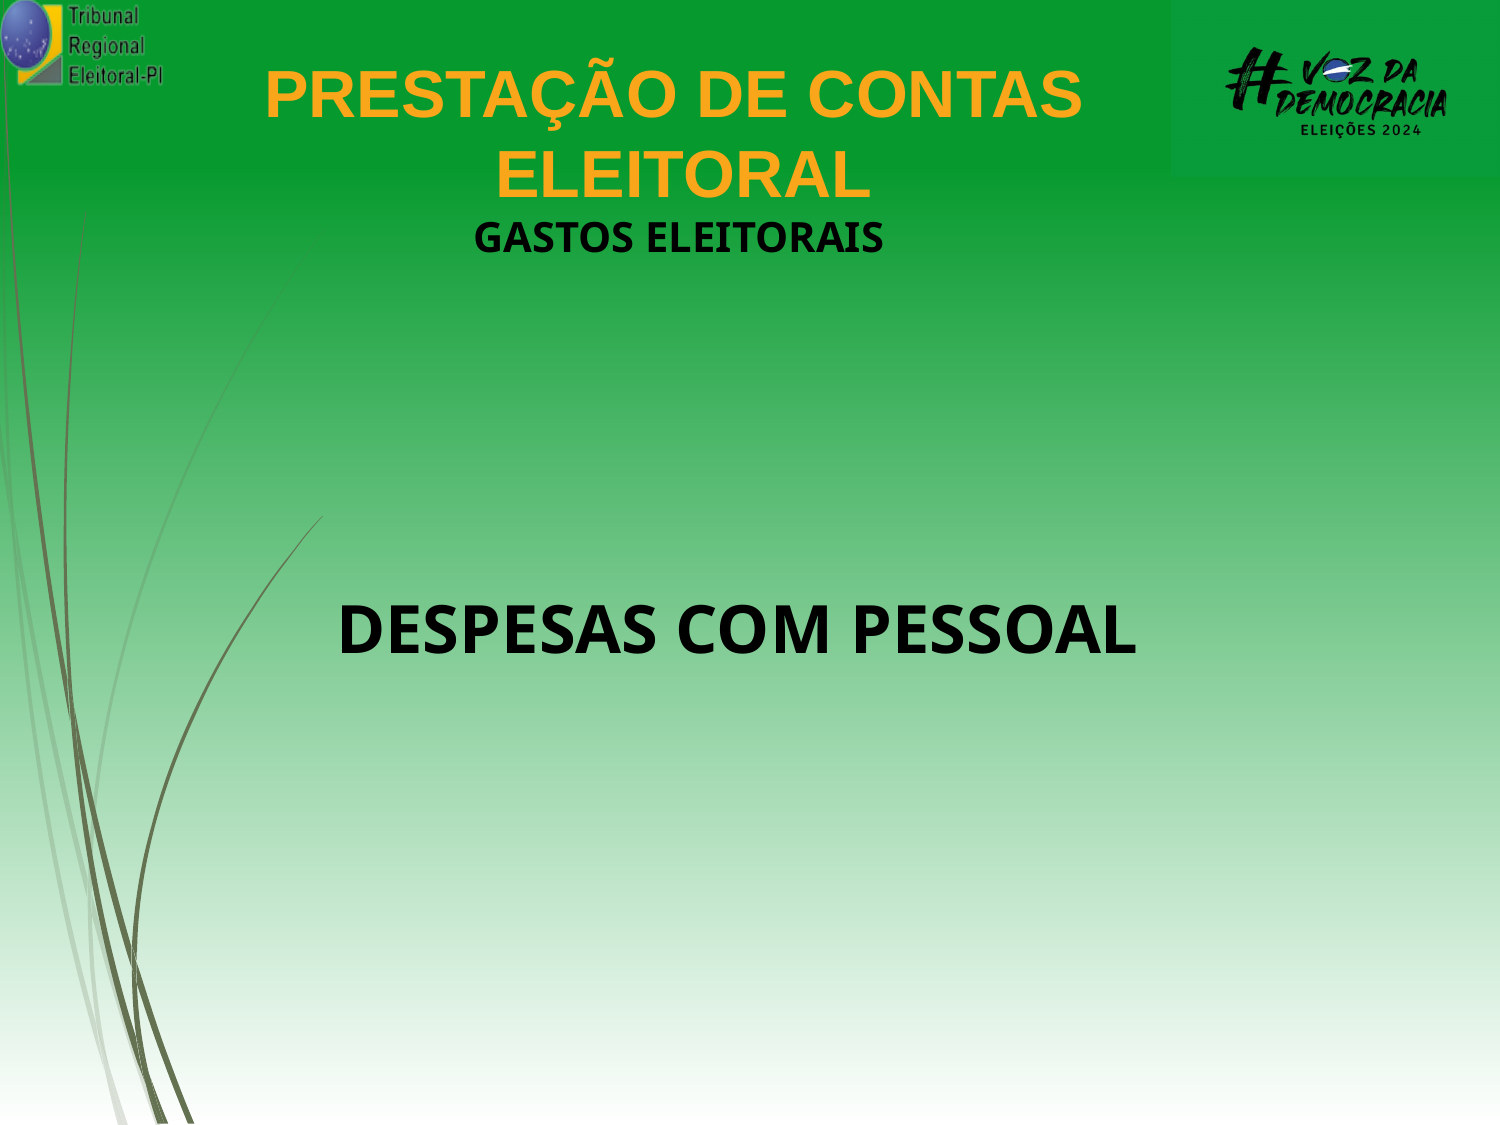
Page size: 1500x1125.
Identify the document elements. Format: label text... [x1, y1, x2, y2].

text_box despesas com pessoal [12, 259, 1463, 1081]
picture [0, 0, 177, 94]
text_box PRESTAÇÃO DE CONTAS ELEITORAL GASTOS ELEITORAIS [0, 43, 1368, 258]
picture [1171, 0, 1500, 177]
